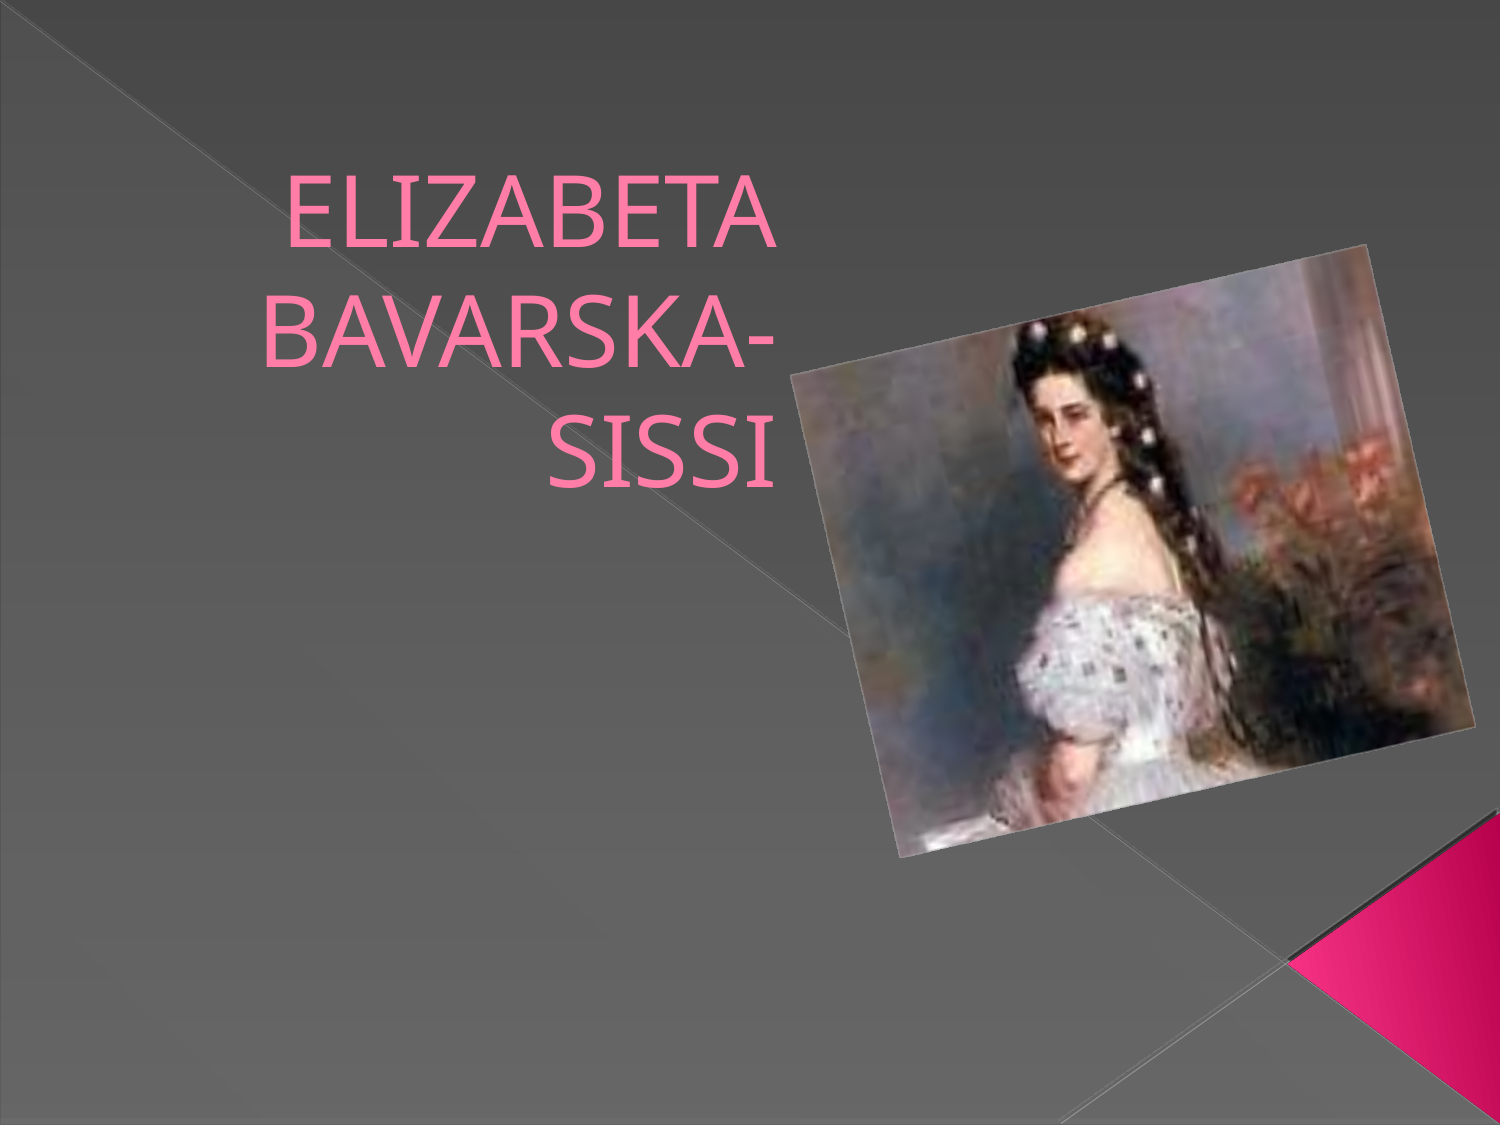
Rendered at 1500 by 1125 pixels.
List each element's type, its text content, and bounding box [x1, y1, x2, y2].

picture [789, 243, 1476, 858]
title ELIZABETA BAVARSKA- SISSI [64, 101, 793, 516]
